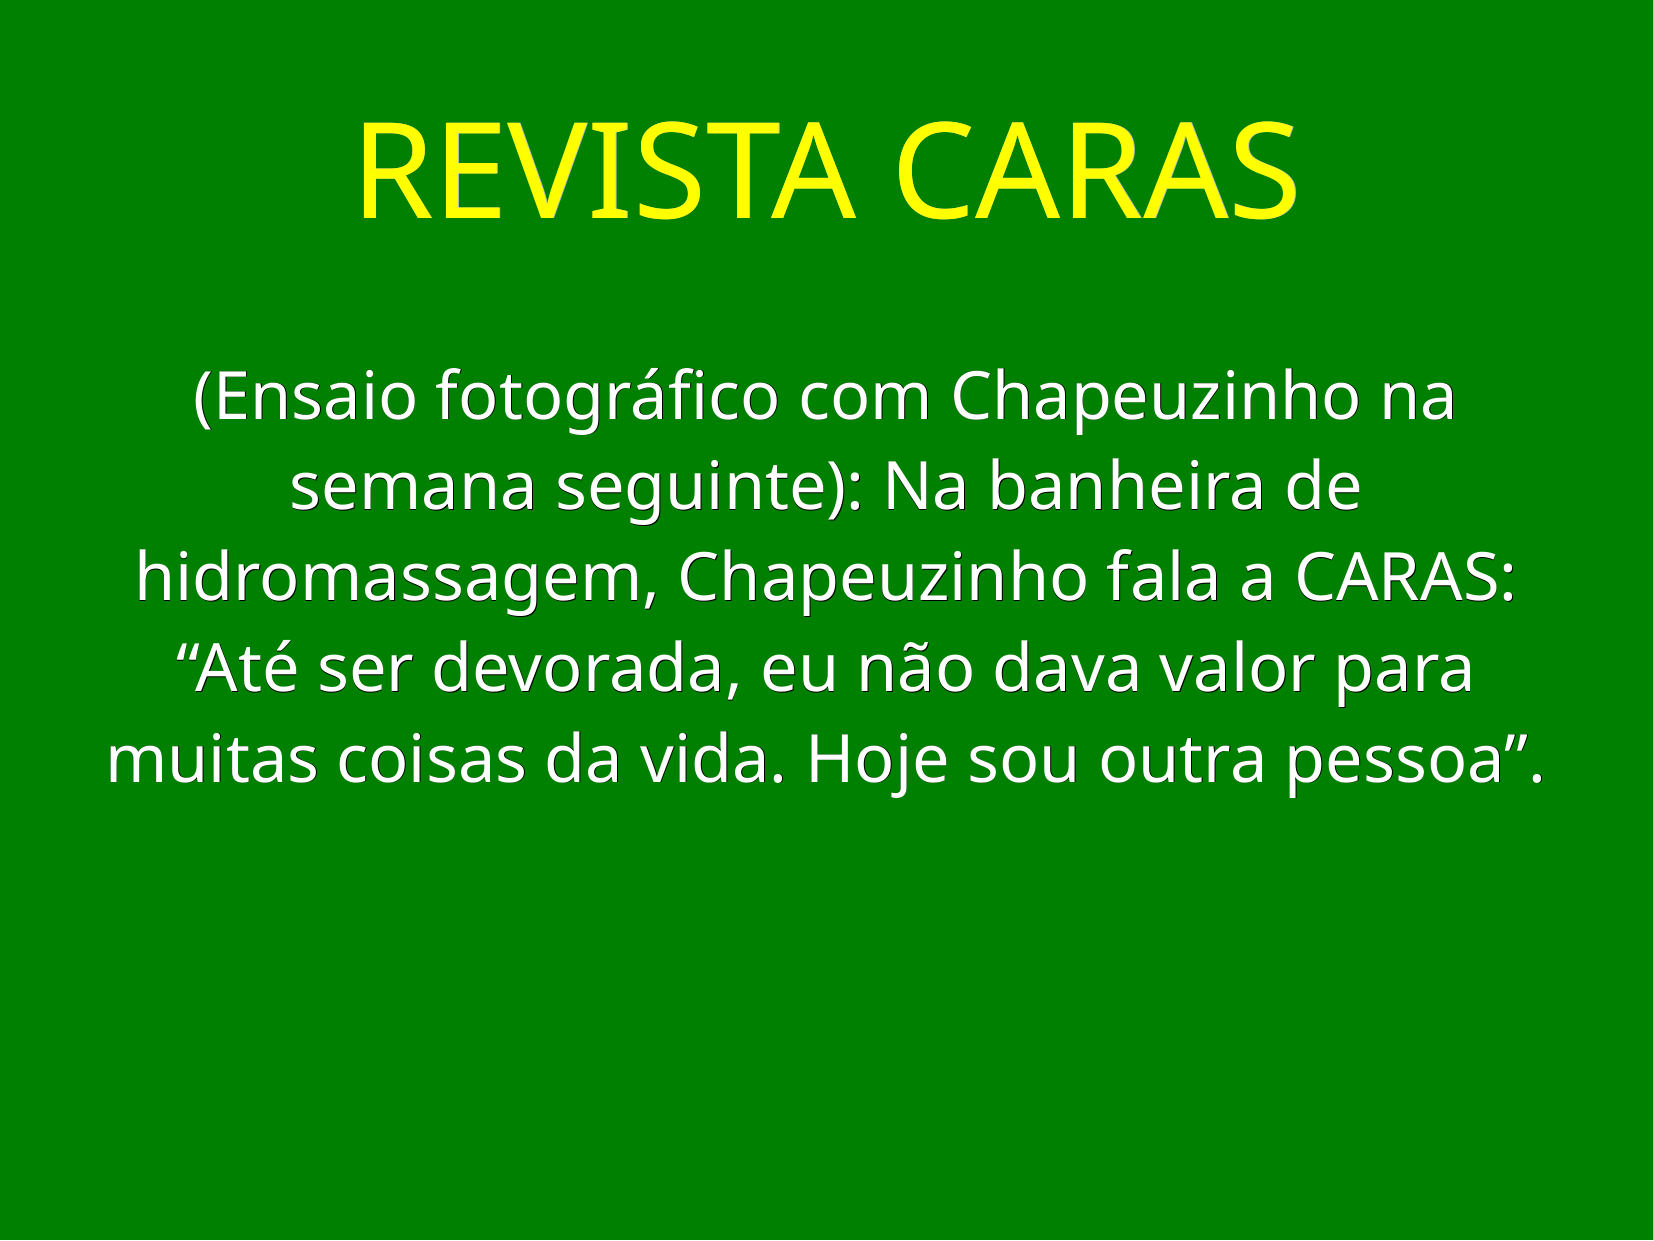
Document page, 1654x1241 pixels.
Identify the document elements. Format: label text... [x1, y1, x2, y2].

subtitle REVISTA CARAS (Ensaio fotográfico com Chapeuzinho na semana seguinte): Na banheira de hidromassagem, Chapeuzinho fala a CARAS: “Até ser devorada, eu não dava valor para muitas coisas da vida. Hoje sou outra pessoa”. [82, 49, 1571, 1010]
